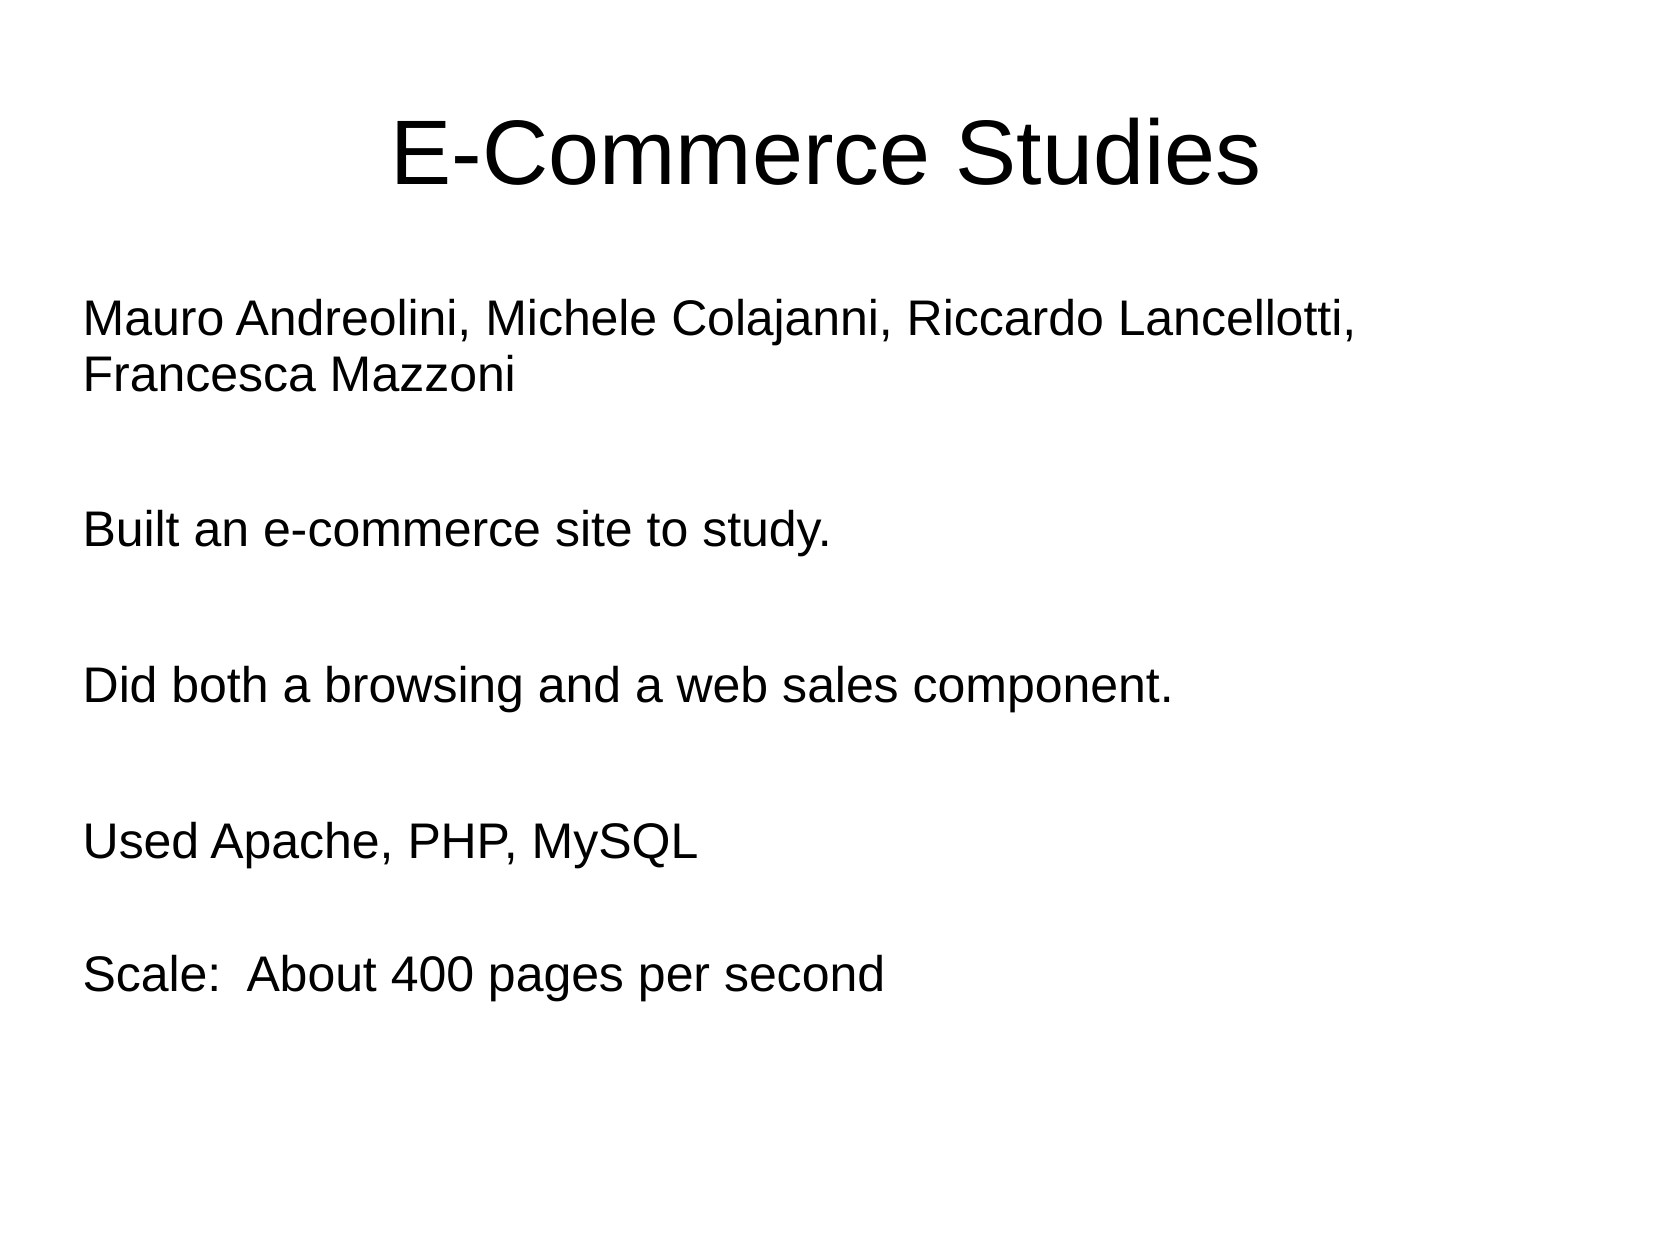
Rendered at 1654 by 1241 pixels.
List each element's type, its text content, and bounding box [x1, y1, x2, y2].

title E-Commerce Studies [82, 49, 1571, 257]
list Mauro Andreolini, Michele Colajanni, Riccardo Lancellotti, Francesca Mazzoni Built an e-commerce site to study. Did both a browsing and a web sales component. Used Apache, PHP, MySQL Scale: About 400 pages per second [82, 290, 1538, 1010]
